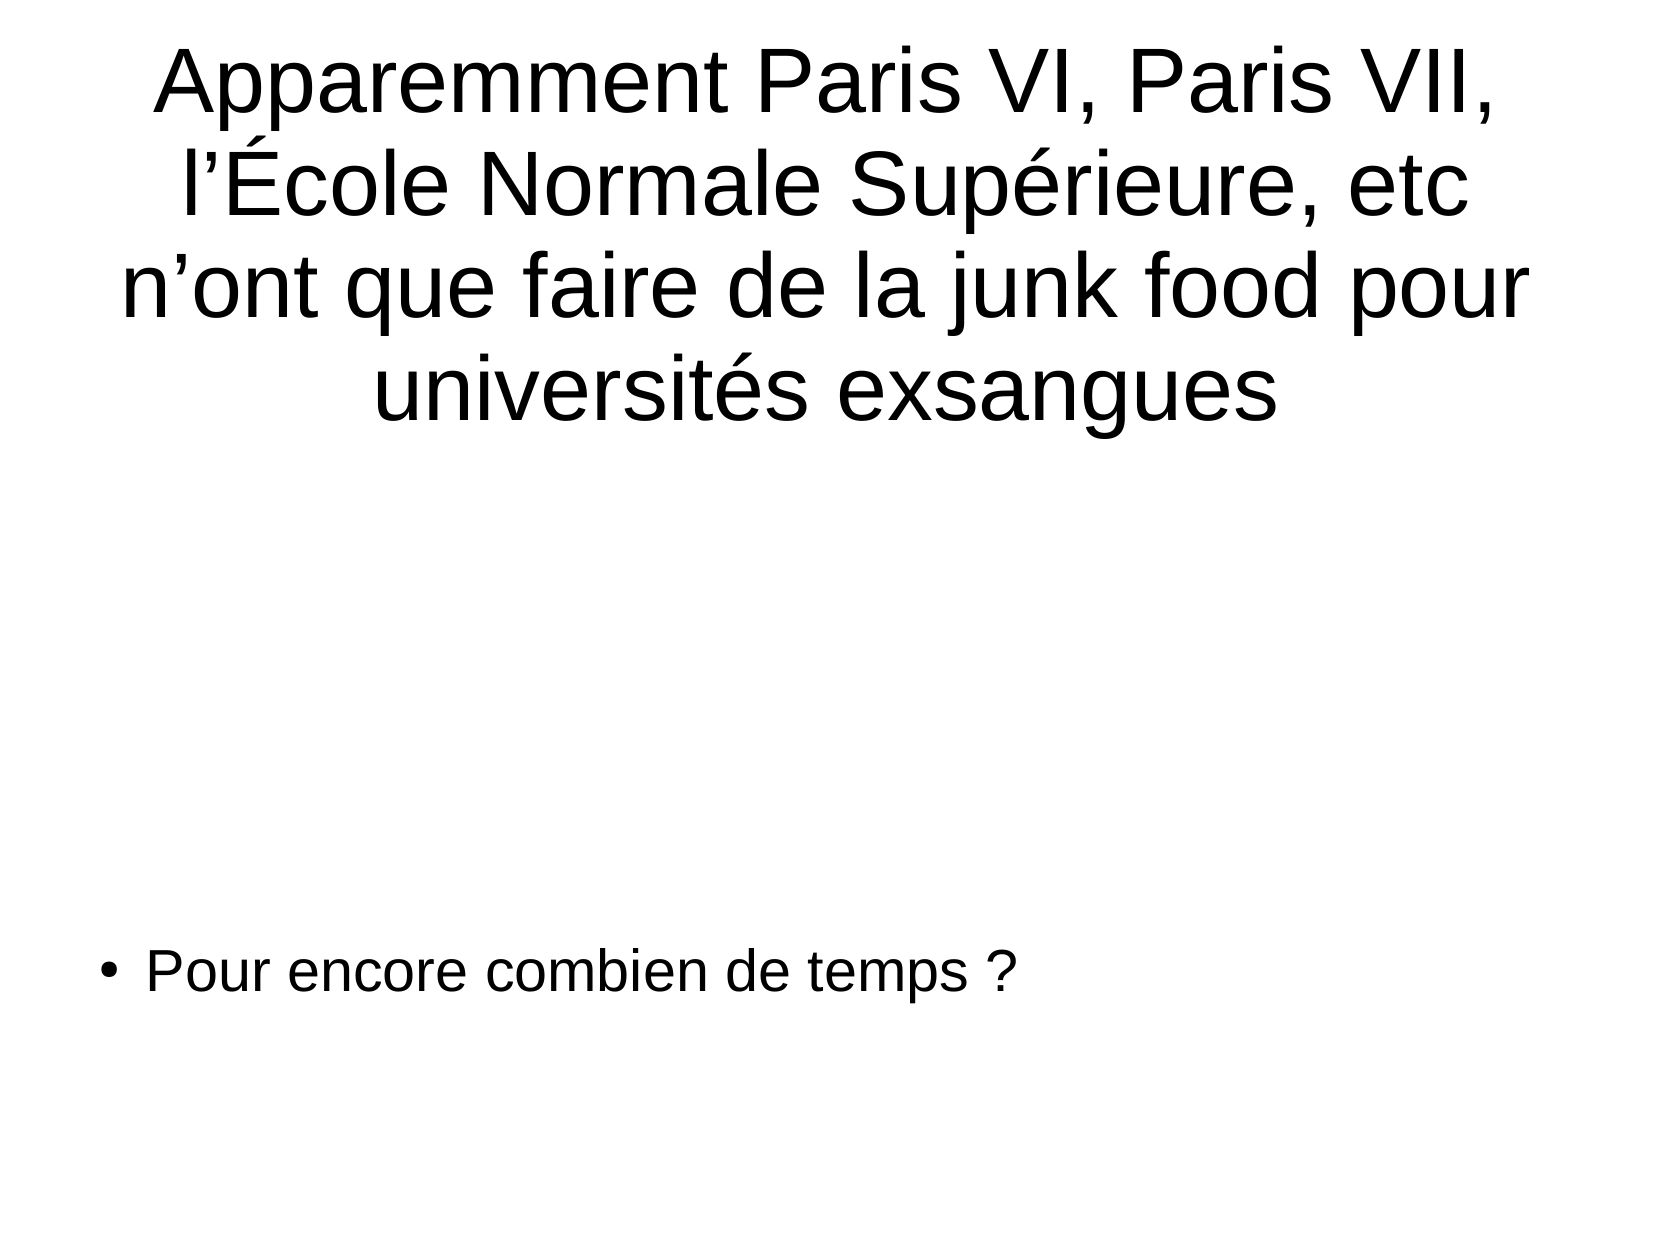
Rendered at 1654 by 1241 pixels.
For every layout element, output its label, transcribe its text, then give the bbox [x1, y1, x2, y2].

title Apparemment Paris VI, Paris VII, l’École Normale Supérieure, etc n’ont que faire de la junk food pour universités exsangues [82, 29, 1571, 290]
list Pour encore combien de temps ? [82, 290, 1571, 1010]
